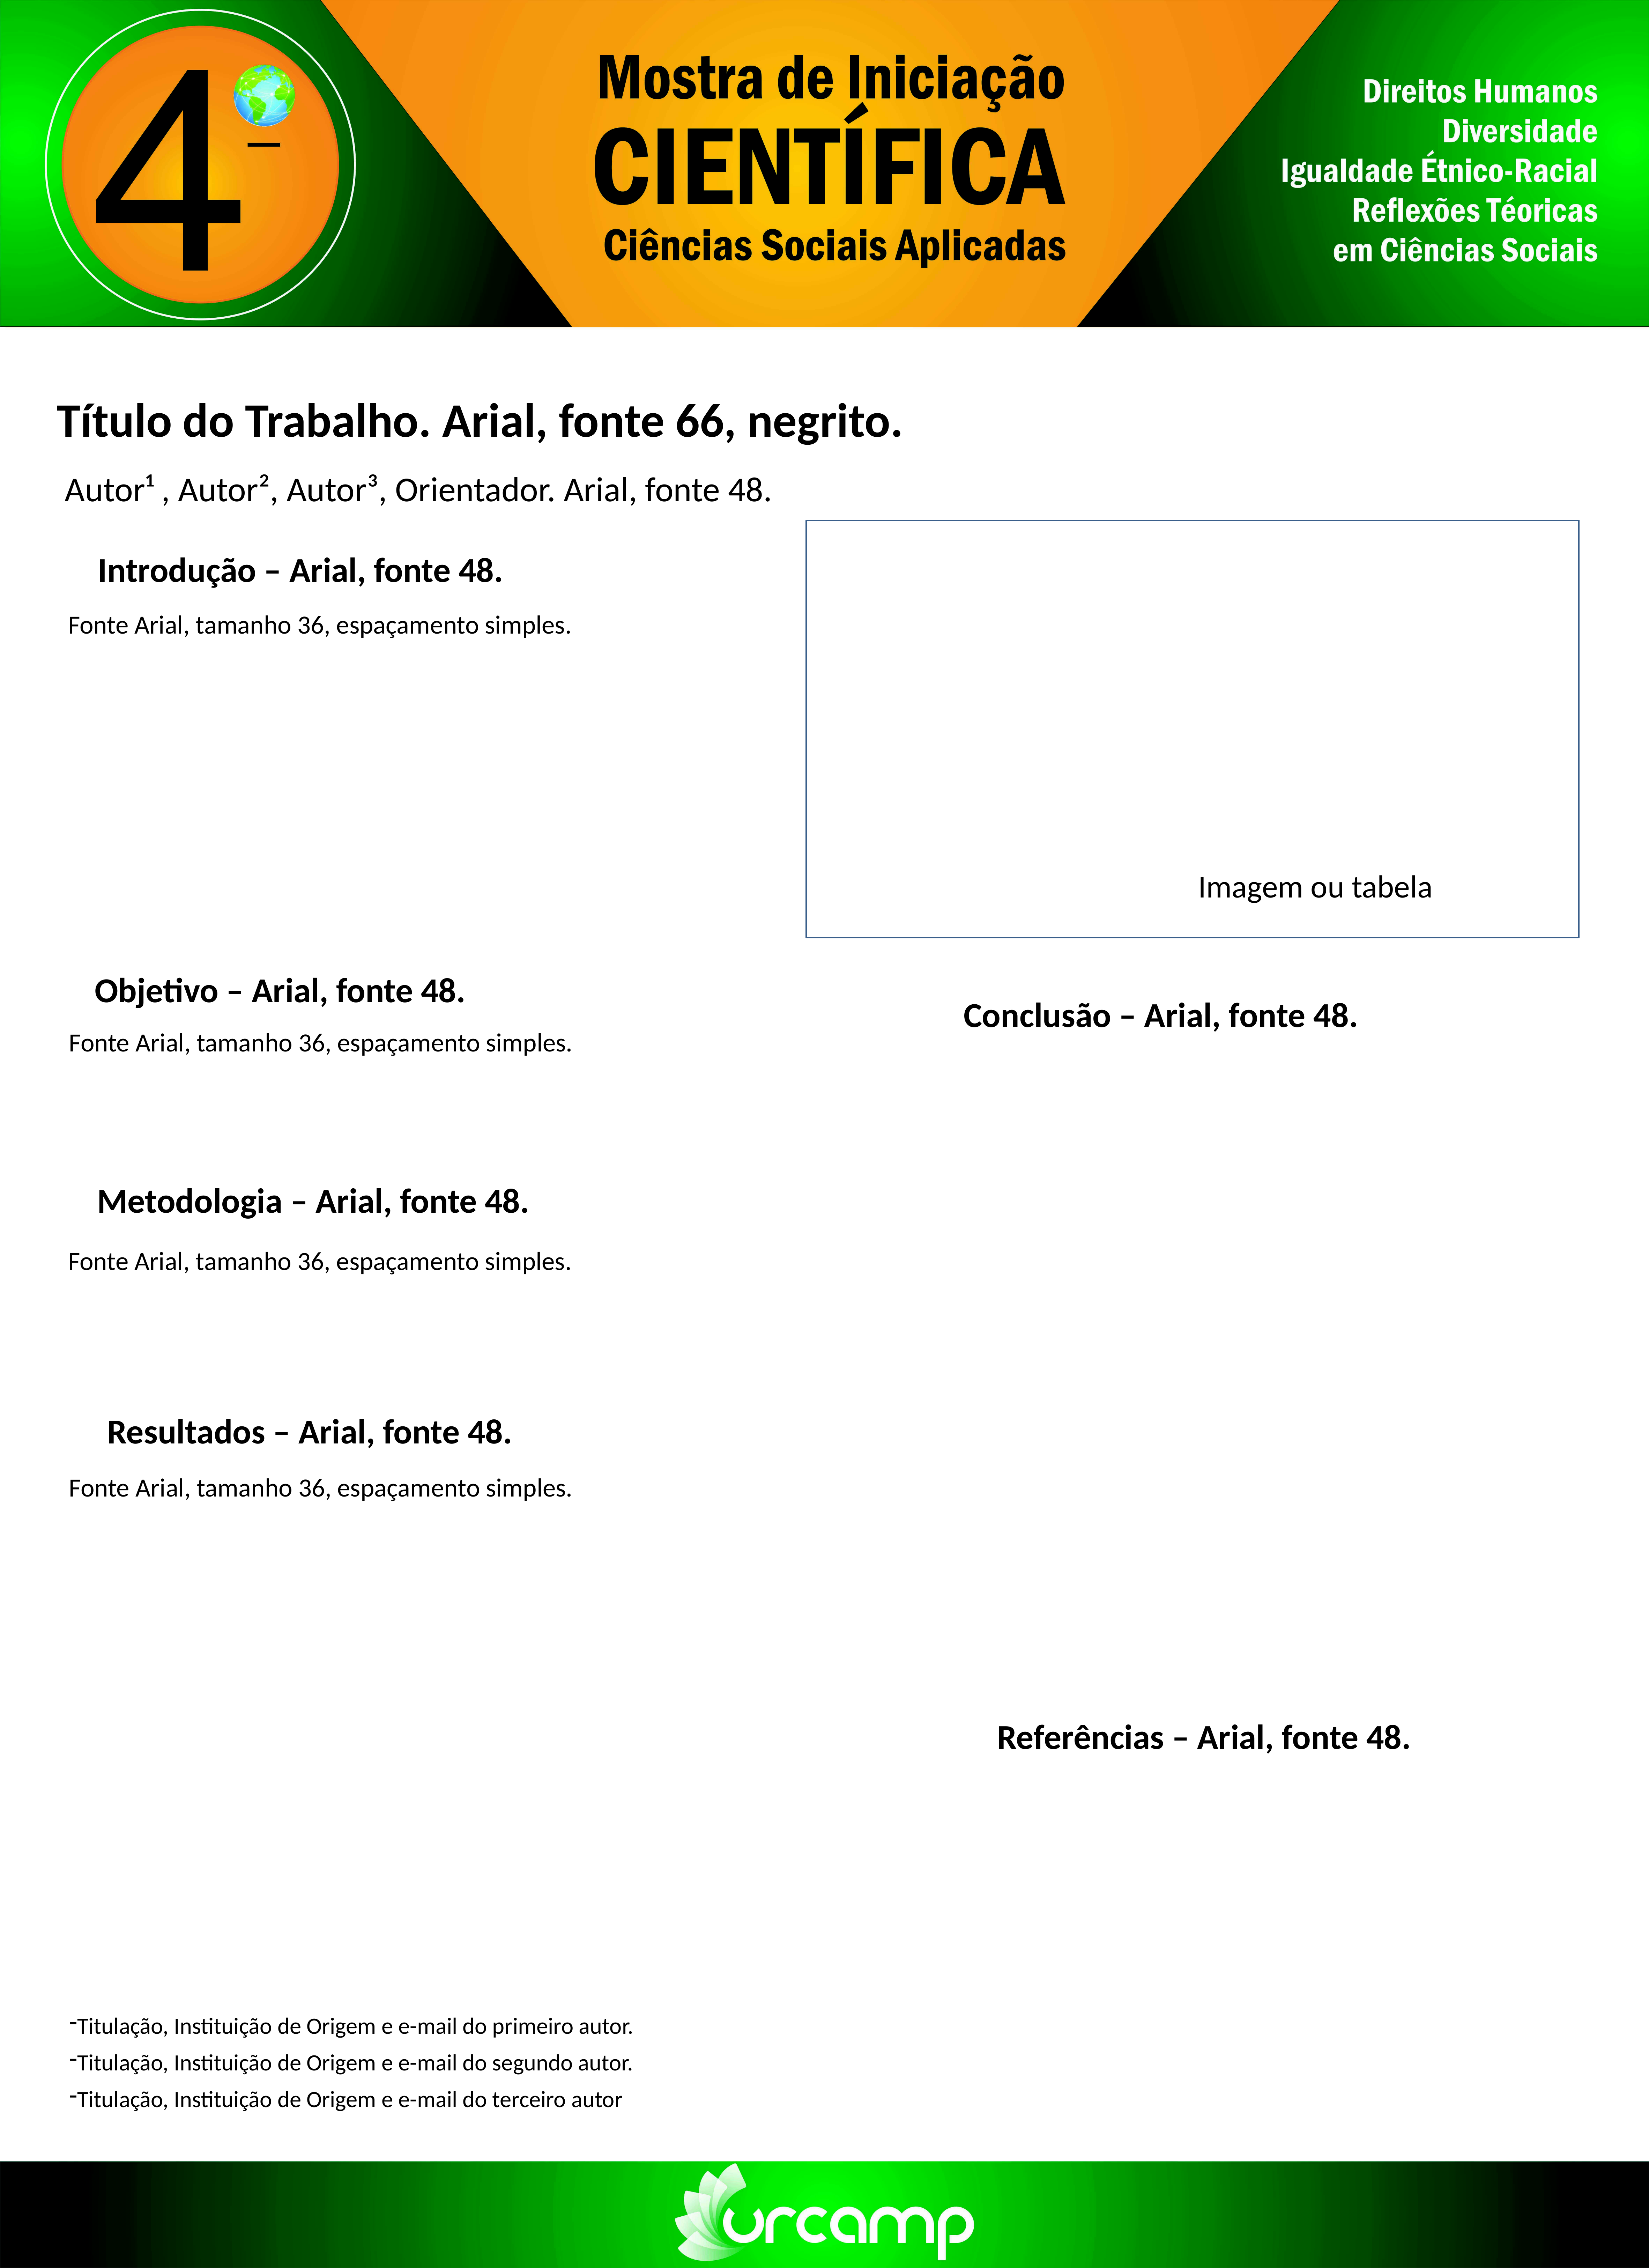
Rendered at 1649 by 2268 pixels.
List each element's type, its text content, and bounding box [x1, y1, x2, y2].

text_box Fonte Arial, tamanho 36, espaçamento simples. [63, 1241, 856, 1373]
text_box [806, 520, 1579, 938]
text_box Autor¹ , Autor², Autor³, Orientador. Arial, fonte 48. [60, 464, 987, 511]
text_box Referências – Arial, fonte 48. [992, 1711, 1417, 1759]
text_box Imagem ou tabela [1193, 863, 1439, 907]
text_box Fonte Arial, tamanho 36, espaçamento simples. [64, 1022, 857, 1154]
text_box Fonte Arial, tamanho 36, espaçamento simples. [64, 1468, 857, 1945]
picture [0, 2161, 1649, 2268]
text_box Metodologia – Arial, fonte 48. [92, 1175, 535, 1222]
text_box Titulação, Instituição de Origem e e-mail do primeiro autor. Titulação, Instituição de Origem e e-mail do segundo autor. Titulação, Instituição de Origem e e-mail do terceiro autor [64, 2008, 875, 2151]
text_box Introdução – Arial, fonte 48. [93, 544, 509, 592]
text_box Título do Trabalho. Arial, fonte 66, negrito. [51, 386, 1231, 449]
text_box Resultados – Arial, fonte 48. [102, 1406, 518, 1454]
text_box Objetivo – Arial, fonte 48. [89, 965, 471, 1012]
text_box Fonte Arial, tamanho 36, espaçamento simples. [63, 605, 856, 929]
picture [0, 0, 1649, 330]
text_box Conclusão – Arial, fonte 48. [958, 990, 1431, 1037]
